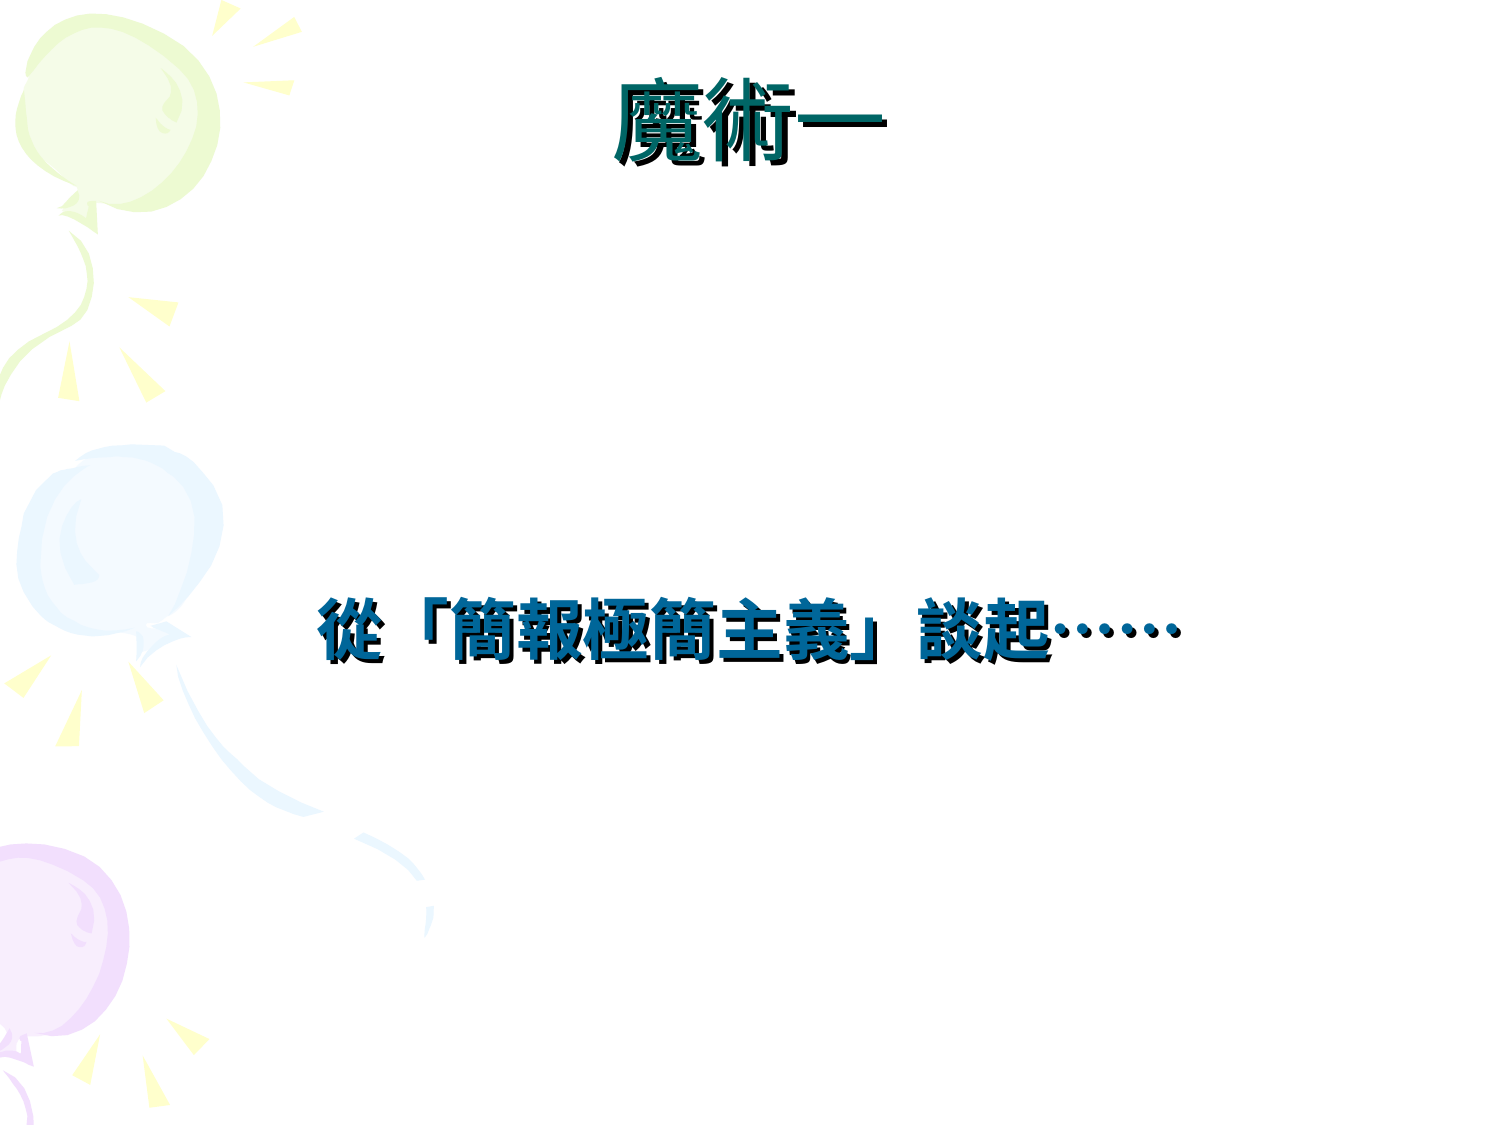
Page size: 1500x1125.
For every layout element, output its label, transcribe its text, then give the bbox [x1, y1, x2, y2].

title 魔術一 [72, 9, 1426, 241]
subtitle 從「簡報極簡主義」談起…… [75, 269, 1426, 987]
